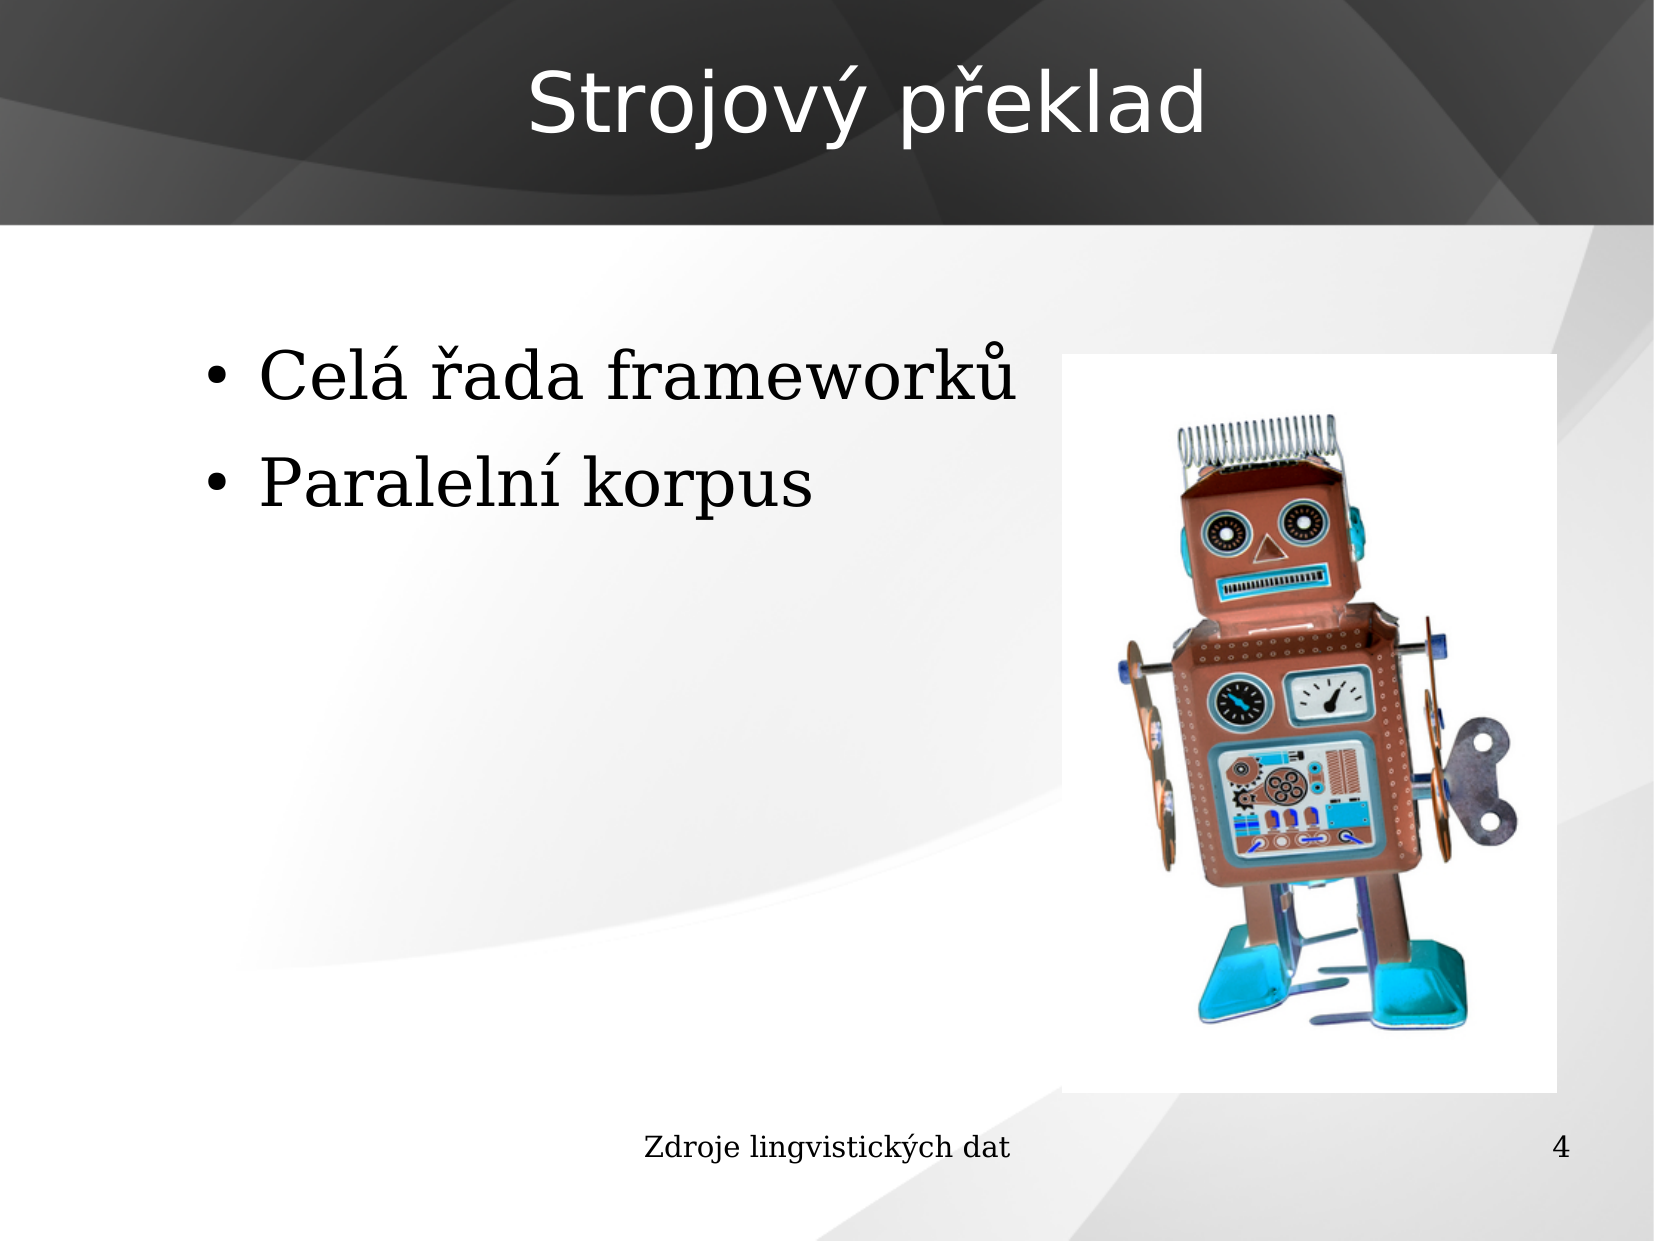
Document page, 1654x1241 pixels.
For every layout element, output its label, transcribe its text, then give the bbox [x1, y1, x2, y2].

list Celá řada frameworků Paralelní korpus [187, 337, 1538, 1013]
picture [0, 0, 1654, 1241]
title Strojový překlad [124, 0, 1613, 208]
